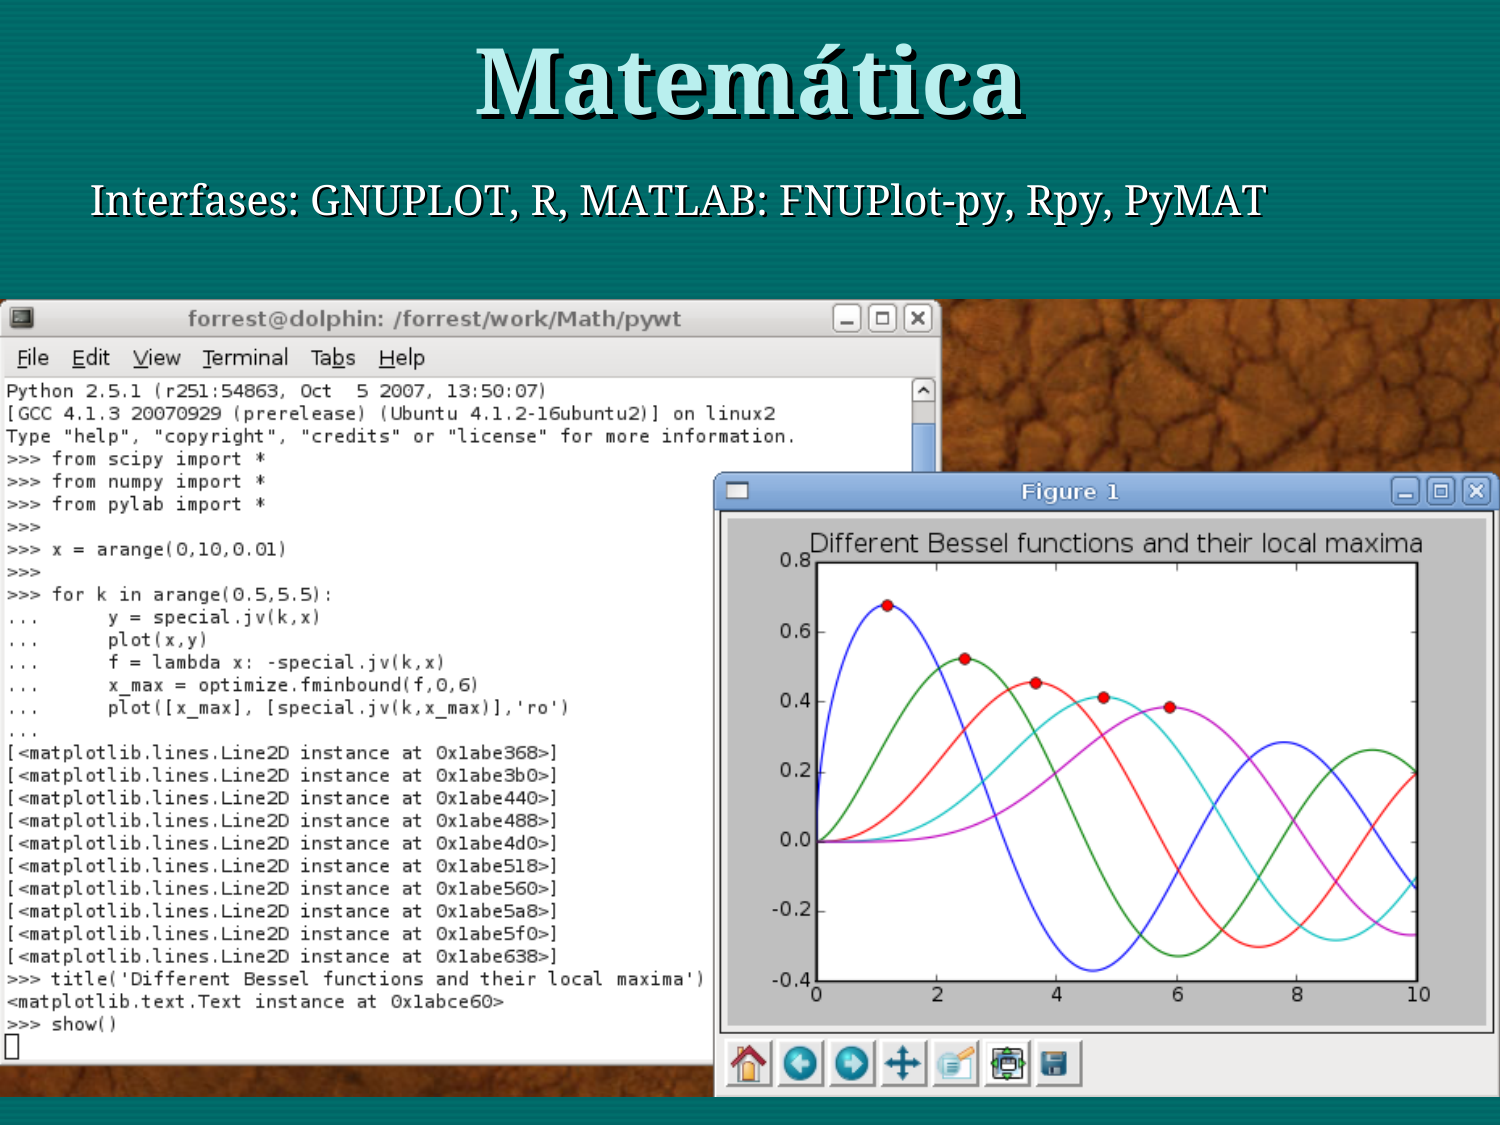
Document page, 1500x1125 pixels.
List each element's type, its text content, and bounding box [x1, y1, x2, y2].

list Interfases: GNUPLOT, R, MATLAB: FNUPlot-py, Rpy, PyMAT [75, 162, 1388, 299]
title Matemática [75, 0, 1426, 158]
picture [0, 0, 1500, 1125]
